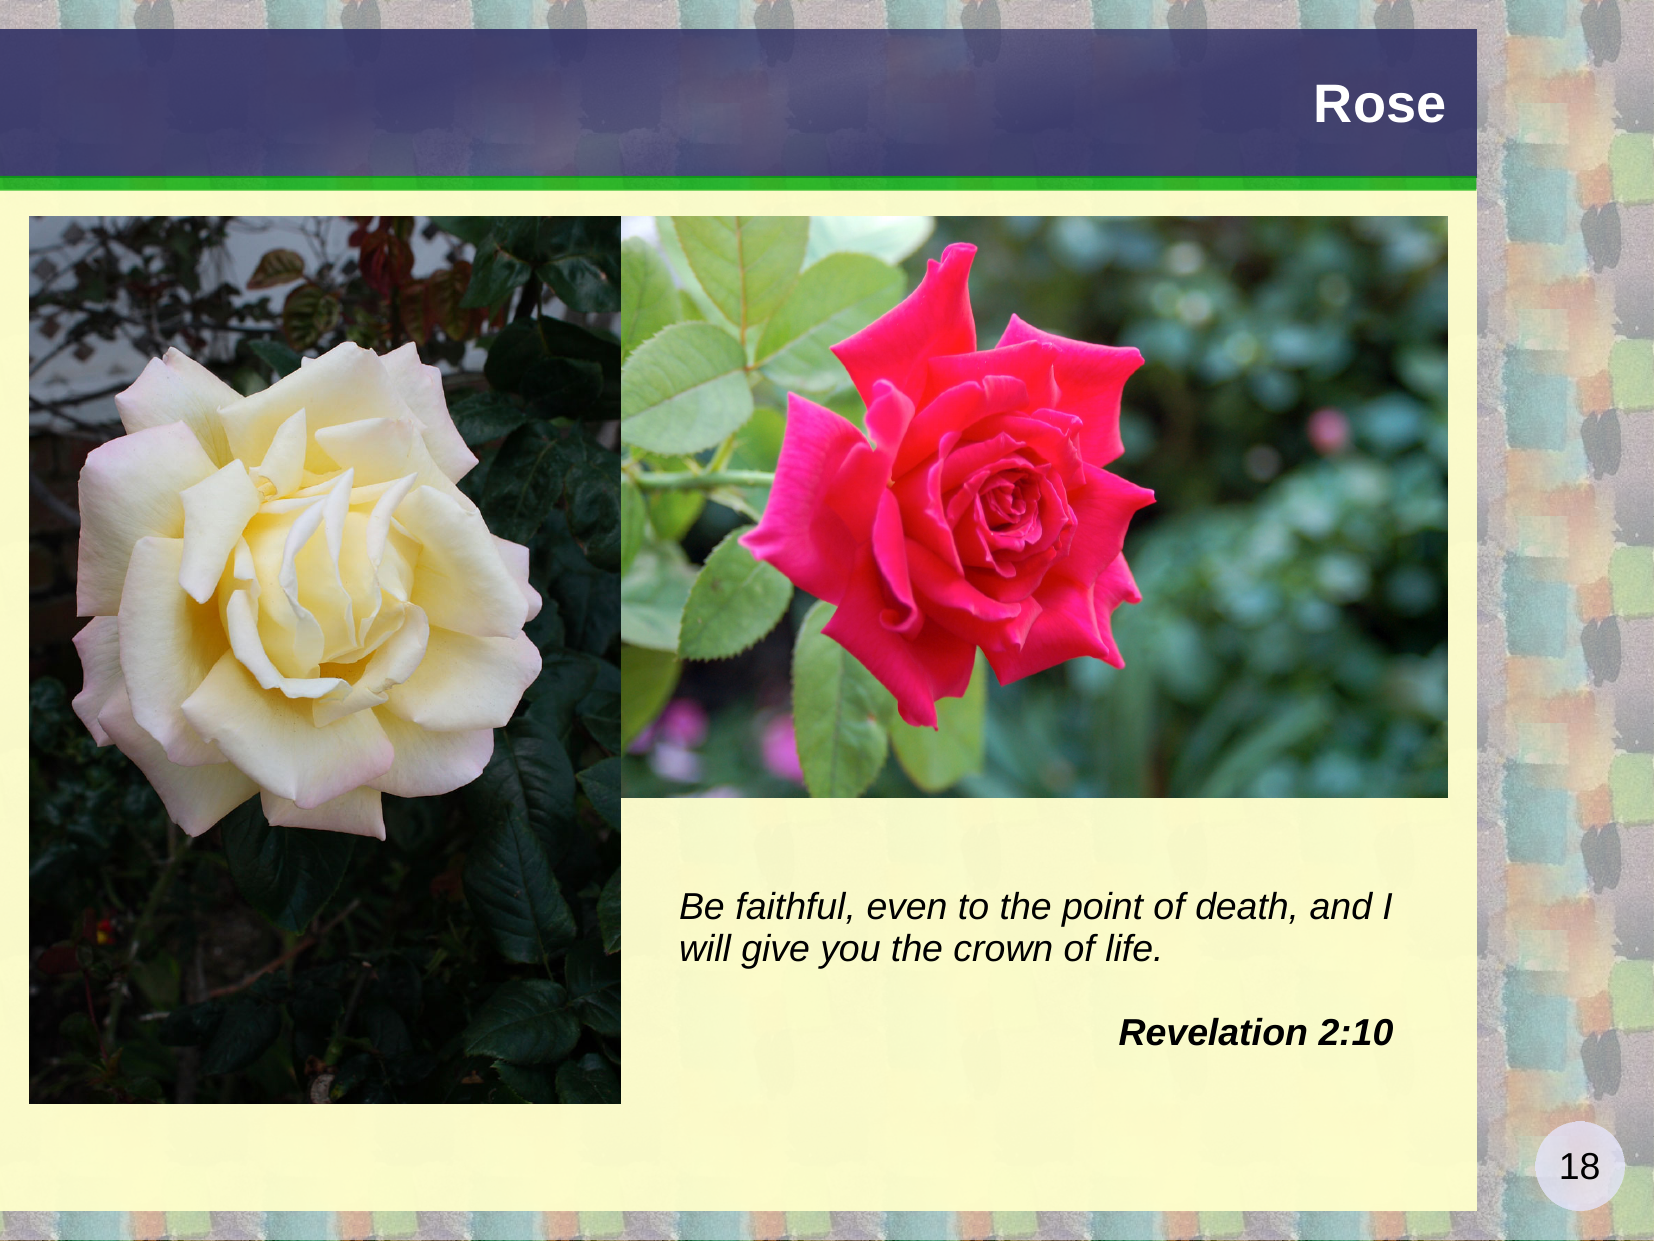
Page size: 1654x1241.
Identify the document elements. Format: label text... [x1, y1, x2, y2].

text_box Be faithful, even to the point of death, and I will give you the crown of life. Revelation 2:10 [679, 885, 1447, 1063]
title Rose [29, 59, 1447, 148]
picture [29, 216, 1448, 1104]
